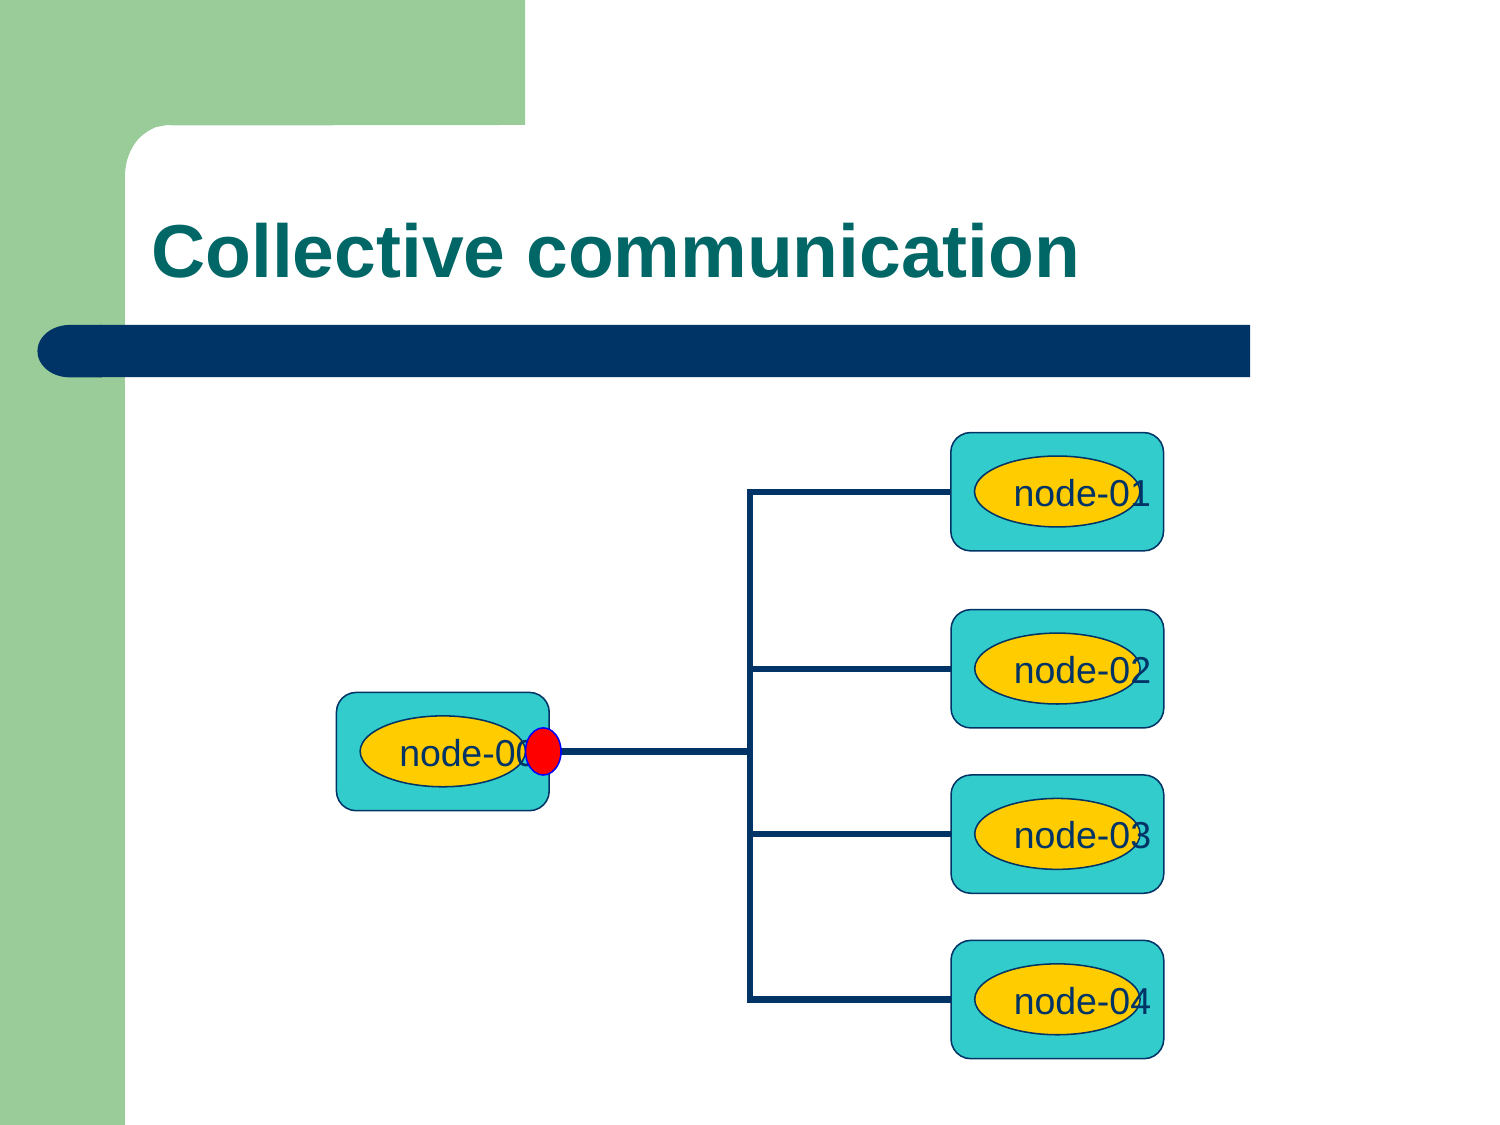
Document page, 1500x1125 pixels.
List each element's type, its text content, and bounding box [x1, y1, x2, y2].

title Collective communication [136, 136, 1414, 301]
text_box [951, 609, 1164, 728]
text_box [951, 774, 1164, 894]
text_box node-01 [974, 456, 1139, 527]
text_box node-04 [974, 963, 1139, 1035]
text_box [950, 432, 1164, 551]
text_box node-02 [974, 633, 1141, 704]
text_box [336, 692, 562, 811]
text_box node-03 [974, 798, 1140, 870]
text_box node-00 [360, 715, 522, 787]
text_box [951, 940, 1164, 1059]
